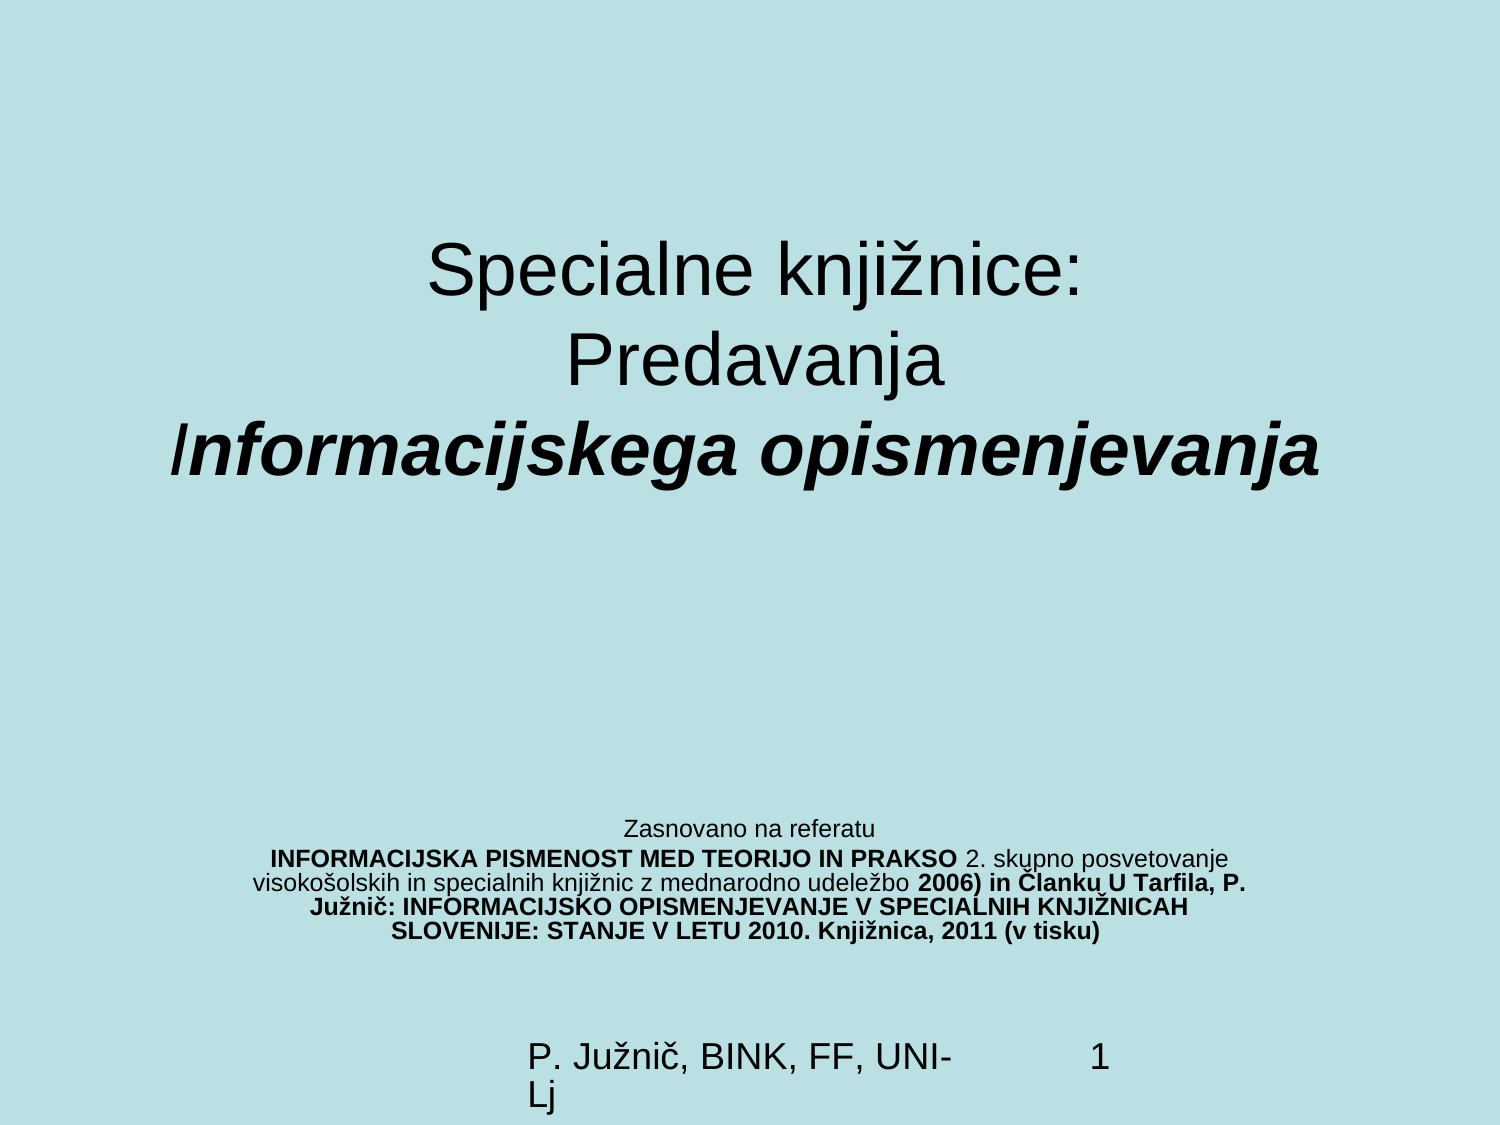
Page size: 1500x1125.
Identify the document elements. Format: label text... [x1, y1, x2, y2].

title Specialne knjižnice: Predavanja Informacijskega opismenjevanja [123, 54, 1388, 658]
subtitle Zasnovano na referatu INFORMACIJSKA PISMENOST MED TEORIJO IN PRAKSO 2. skupno posvetovanje visokošolskih in specialnih knjižnic z mednarodno udeležbo 2006) in Članku U Tarfila, P. Južnič: INFORMACIJSKO OPISMENJEVANJE V SPECIALNIH KNJIŽNICAH SLOVENIJE: STANJE V LETU 2010. Knjižnica, 2011 (v tisku) [225, 810, 1276, 1043]
